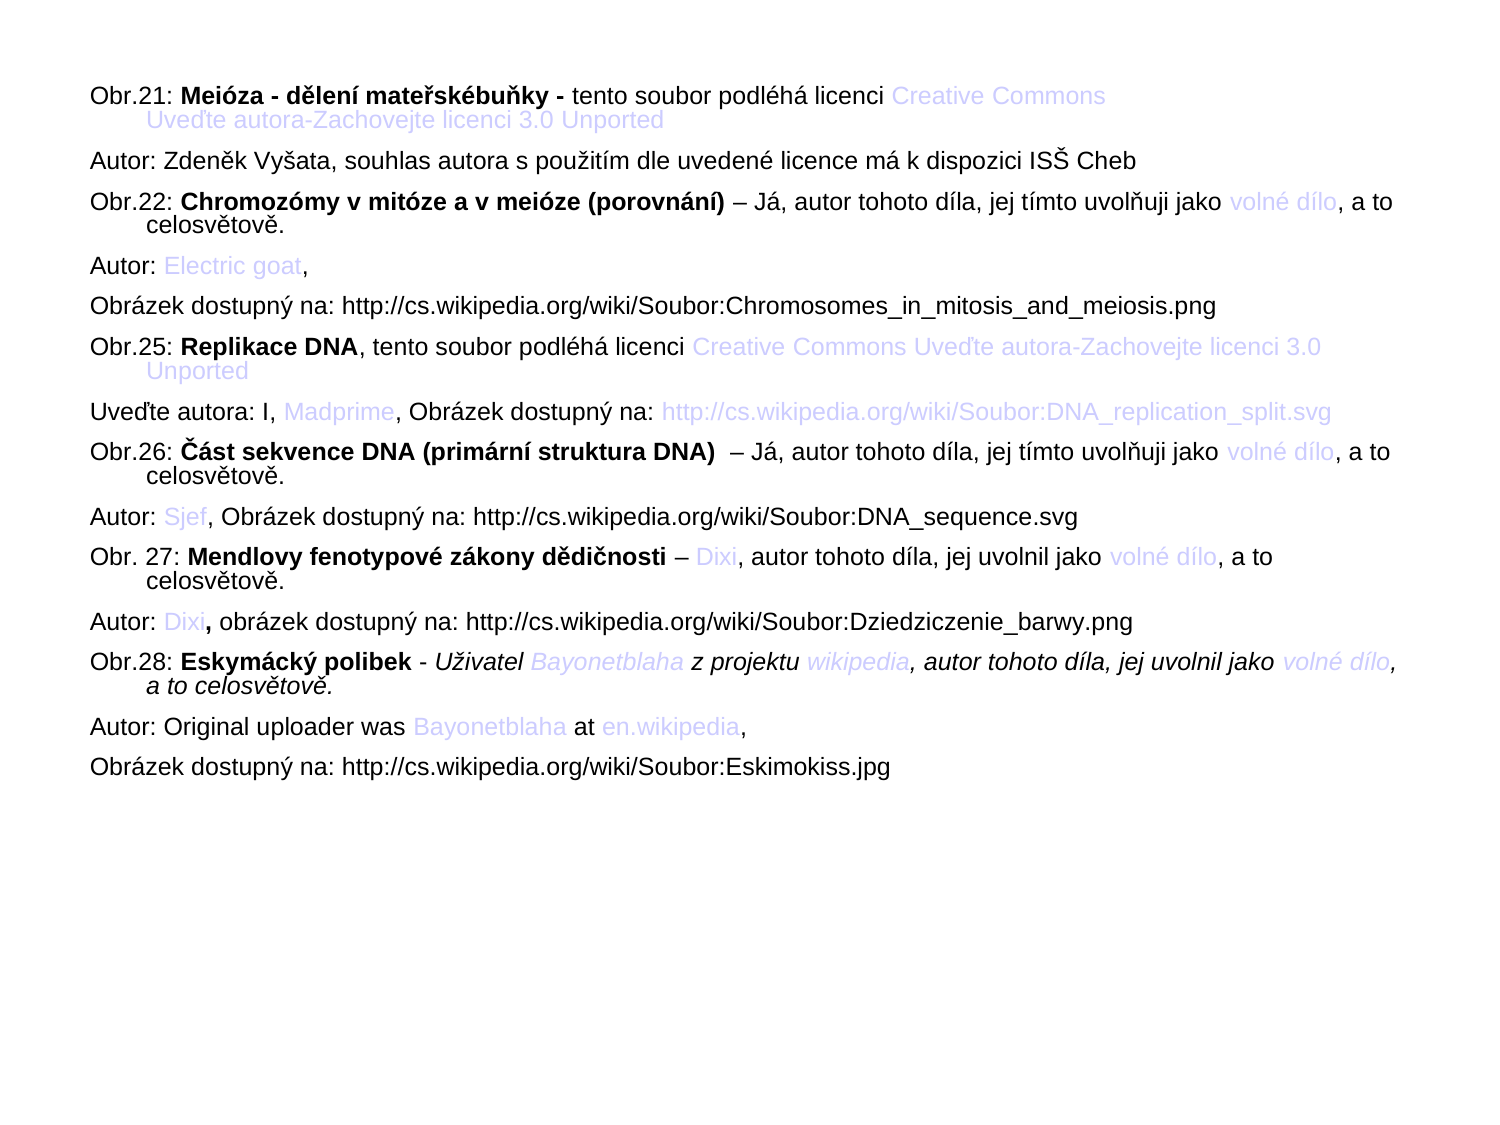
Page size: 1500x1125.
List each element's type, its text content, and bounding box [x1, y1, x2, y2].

list Obr.21: Meióza - dělení mateřskébuňky - tento soubor podléhá licenci Creative Commons Uveďte autora-Zachovejte licenci 3.0 Unported Autor: Zdeněk Vyšata, souhlas autora s použitím dle uvedené licence má k dispozici ISŠ Cheb Obr.22: Chromozómy v mitóze a v meióze (porovnání) – Já, autor tohoto díla, jej tímto uvolňuji jako volné dílo, a to celosvětově. Autor: Electric goat, Obrázek dostupný na: http://cs.wikipedia.org/wiki/Soubor:Chromosomes_in_mitosis_and_meiosis.png Obr.25: Replikace DNA, tento soubor podléhá licenci Creative Commons Uveďte autora-Zachovejte licenci 3.0 Unported Uveďte autora: I, Madprime, Obrázek dostupný na: http://cs.wikipedia.org/wiki/Soubor:DNA_replication_split.svg Obr.26: Část sekvence DNA (primární struktura DNA) – Já, autor tohoto díla, jej tímto uvolňuji jako volné dílo, a to celosvětově. Autor: Sjef, Obrázek dostupný na: http://cs.wikipedia.org/wiki/Soubor:DNA_sequence.svg Obr. 27: Mendlovy fenotypové zákony dědičnosti – Dixi, autor tohoto díla, jej uvolnil jako volné dílo, a to celosvětově. Autor: Dixi, obrázek dostupný na: http://cs.wikipedia.org/wiki/Soubor:Dziedziczenie_barwy.png Obr.28: Eskymácký polibek - Uživatel Bayonetblaha z projektu wikipedia, autor tohoto díla, jej uvolnil jako volné dílo, a to celosvětově. Autor: Original uploader was Bayonetblaha at en.wikipedia, Obrázek dostupný na: http://cs.wikipedia.org/wiki/Soubor:Eskimokiss.jpg [75, 78, 1425, 1005]
